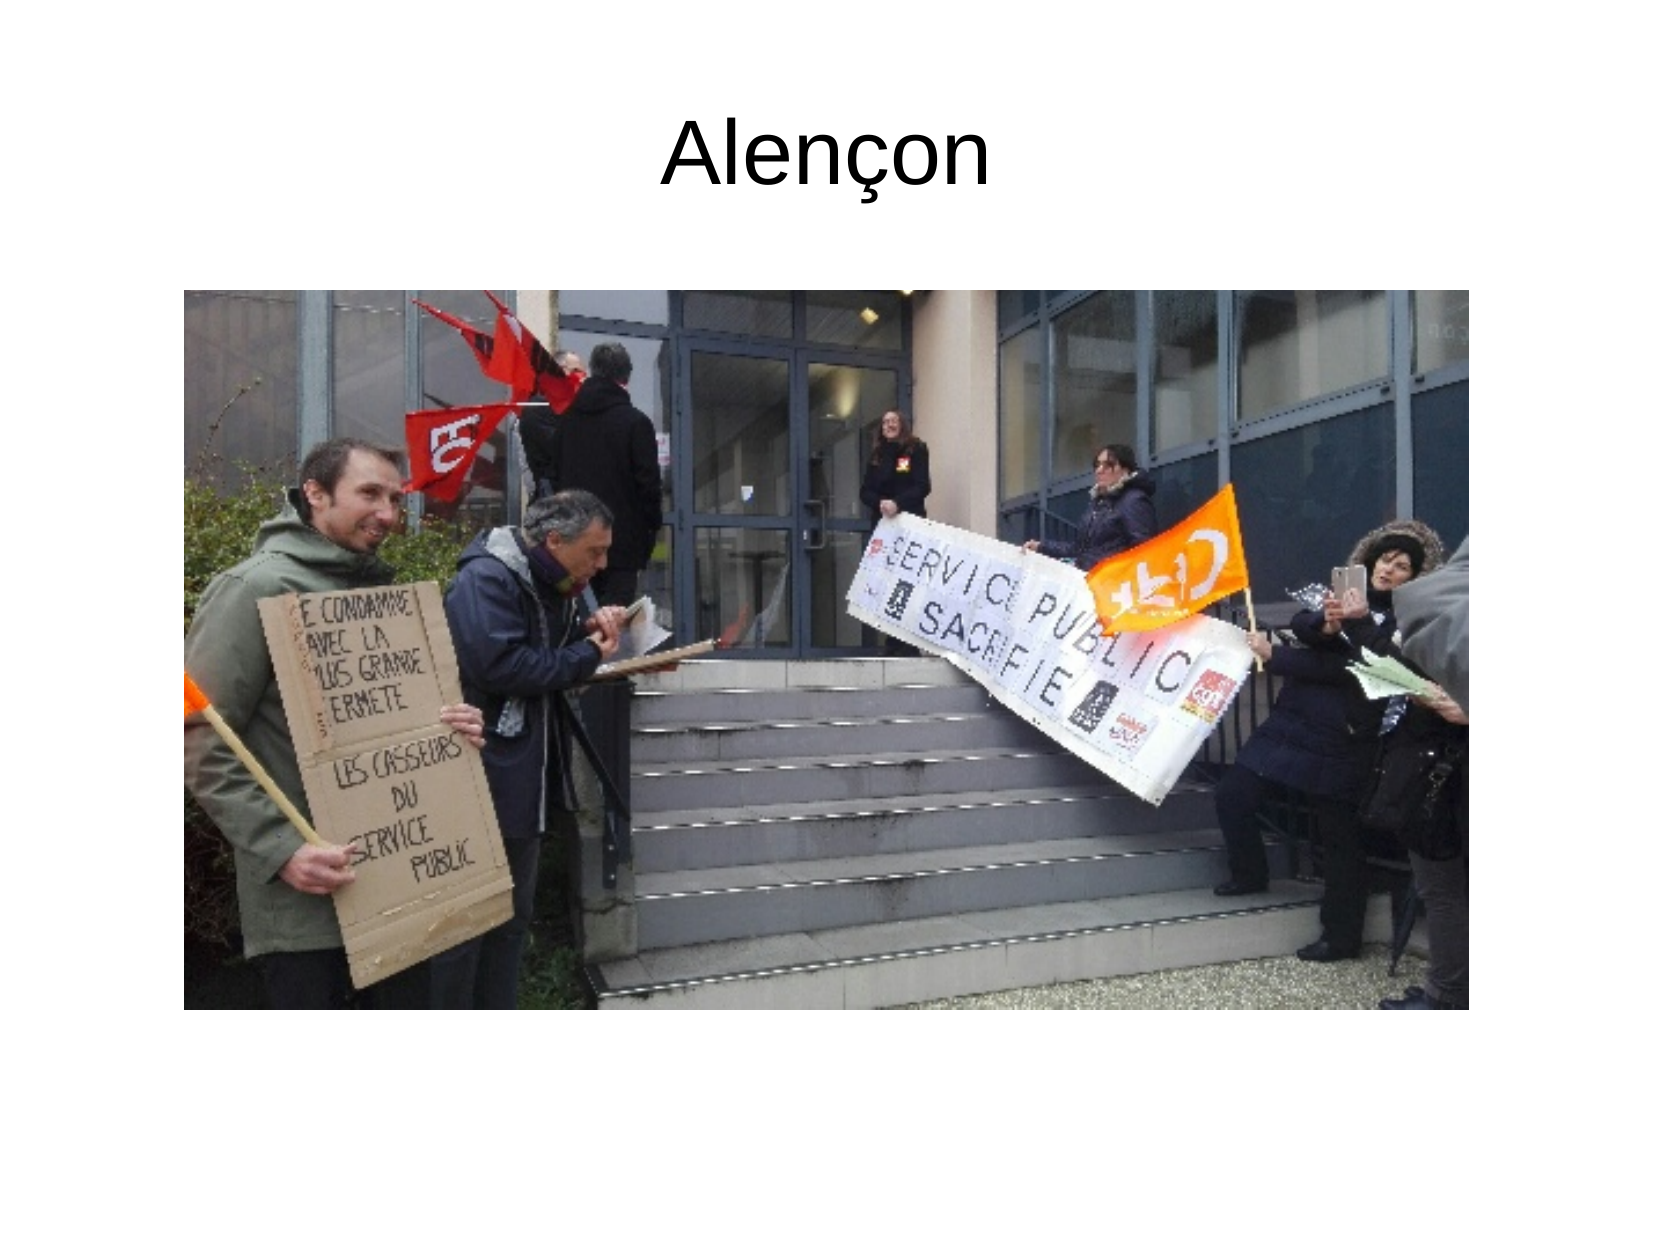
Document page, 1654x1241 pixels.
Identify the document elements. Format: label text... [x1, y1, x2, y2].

picture [184, 290, 1469, 1010]
title Alençon [82, 49, 1571, 257]
